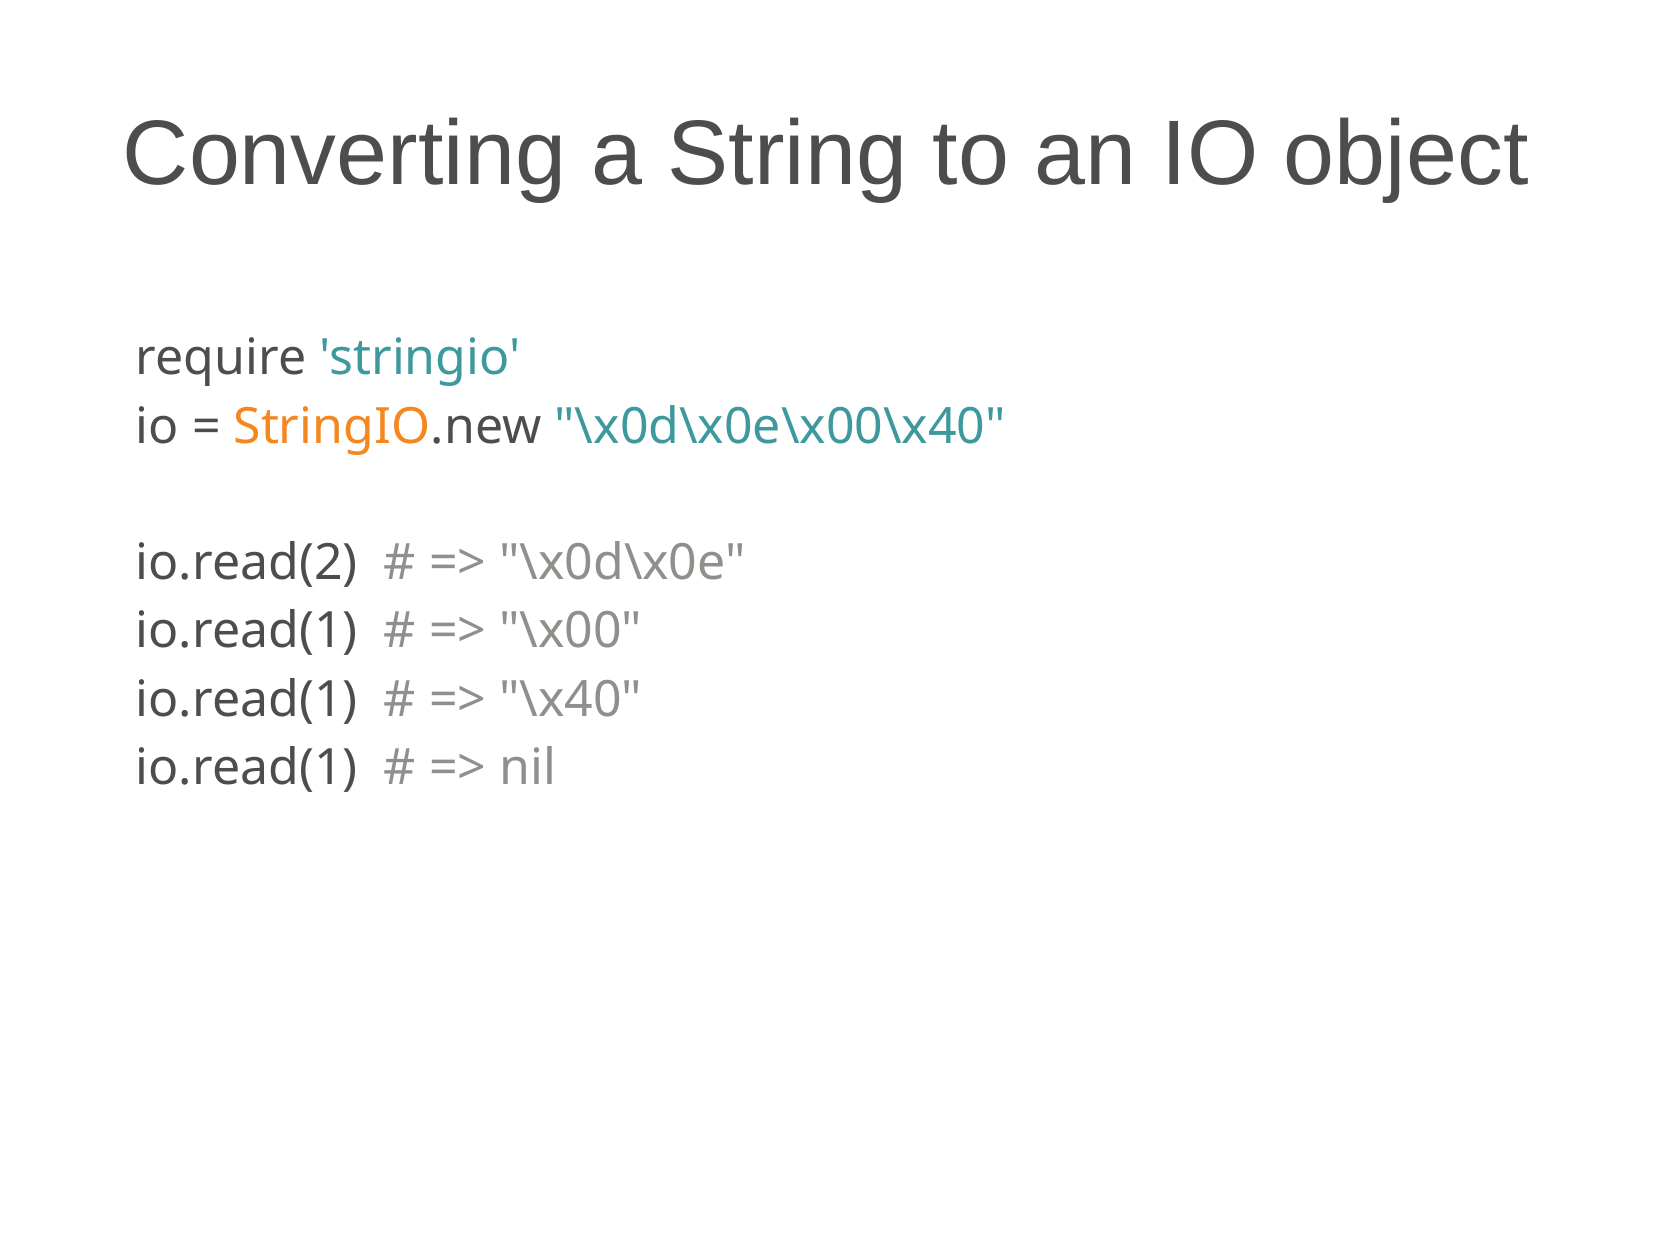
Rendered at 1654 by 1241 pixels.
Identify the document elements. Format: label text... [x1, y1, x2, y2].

title Converting a String to an IO object [82, 49, 1571, 257]
text_box require 'stringio' io = StringIO.new "\x0d\x0e\x00\x40" io.read(2) # => "\x0d\x0e" io.read(1) # => "\x00" io.read(1) # => "\x40" io.read(1) # => nil [121, 313, 1401, 817]
